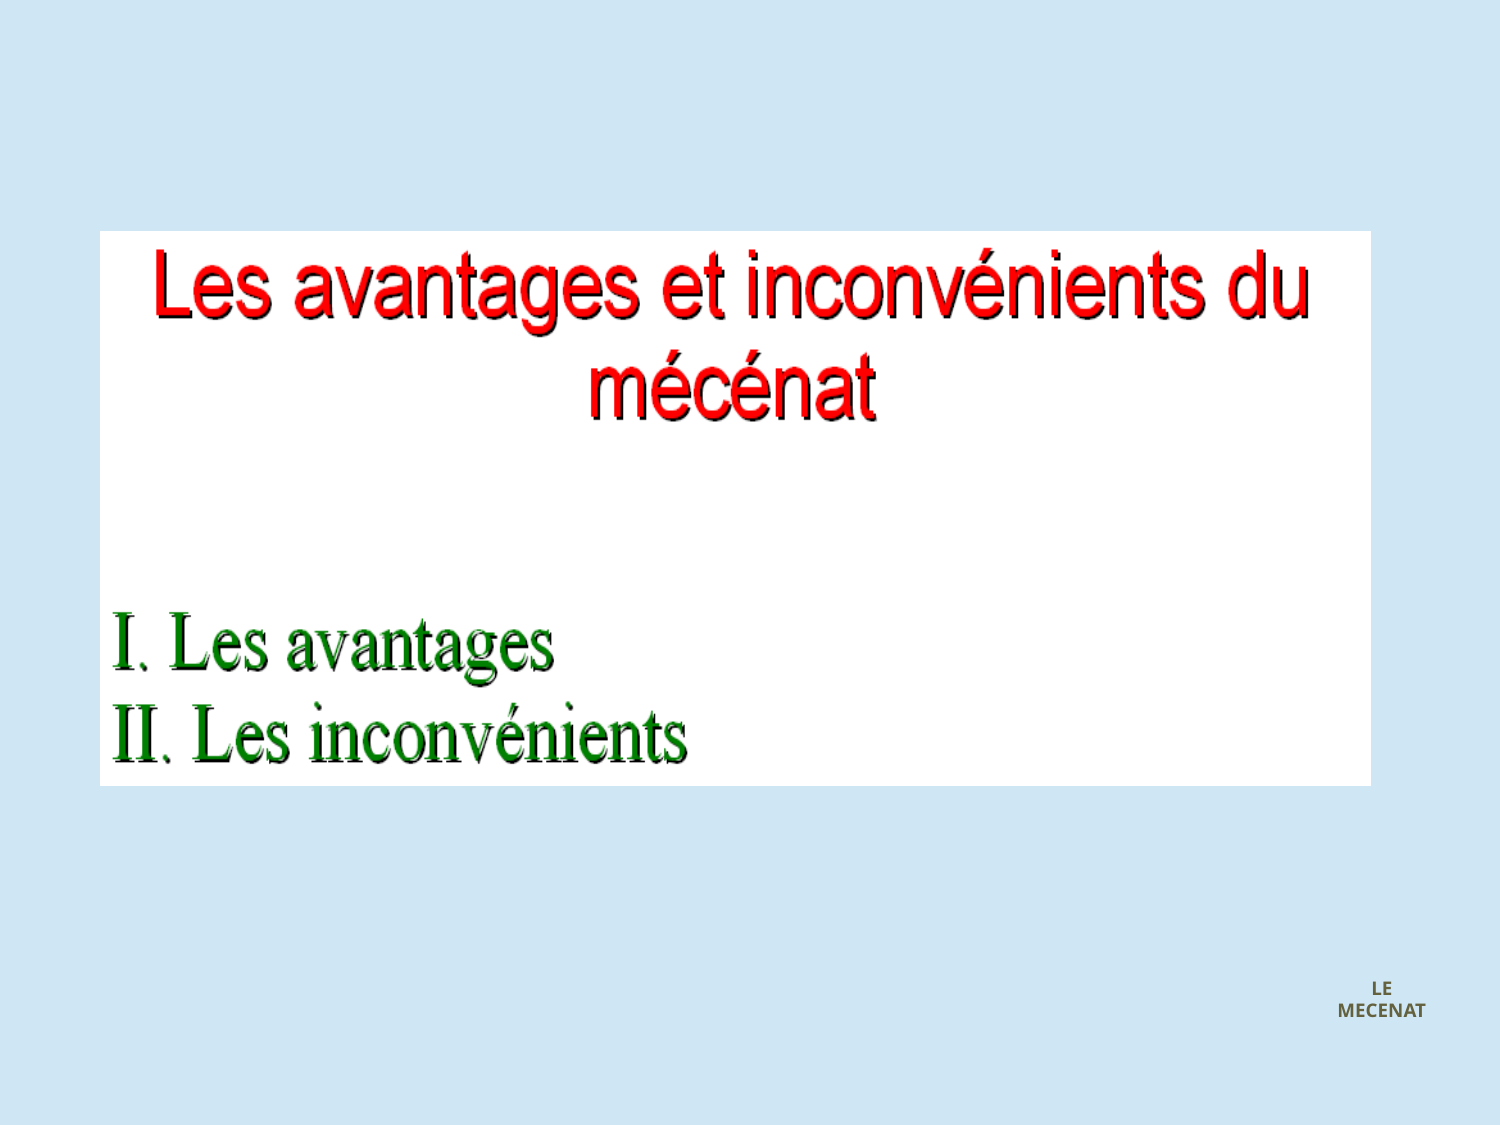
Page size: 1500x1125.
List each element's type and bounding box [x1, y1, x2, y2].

picture [100, 231, 1371, 786]
